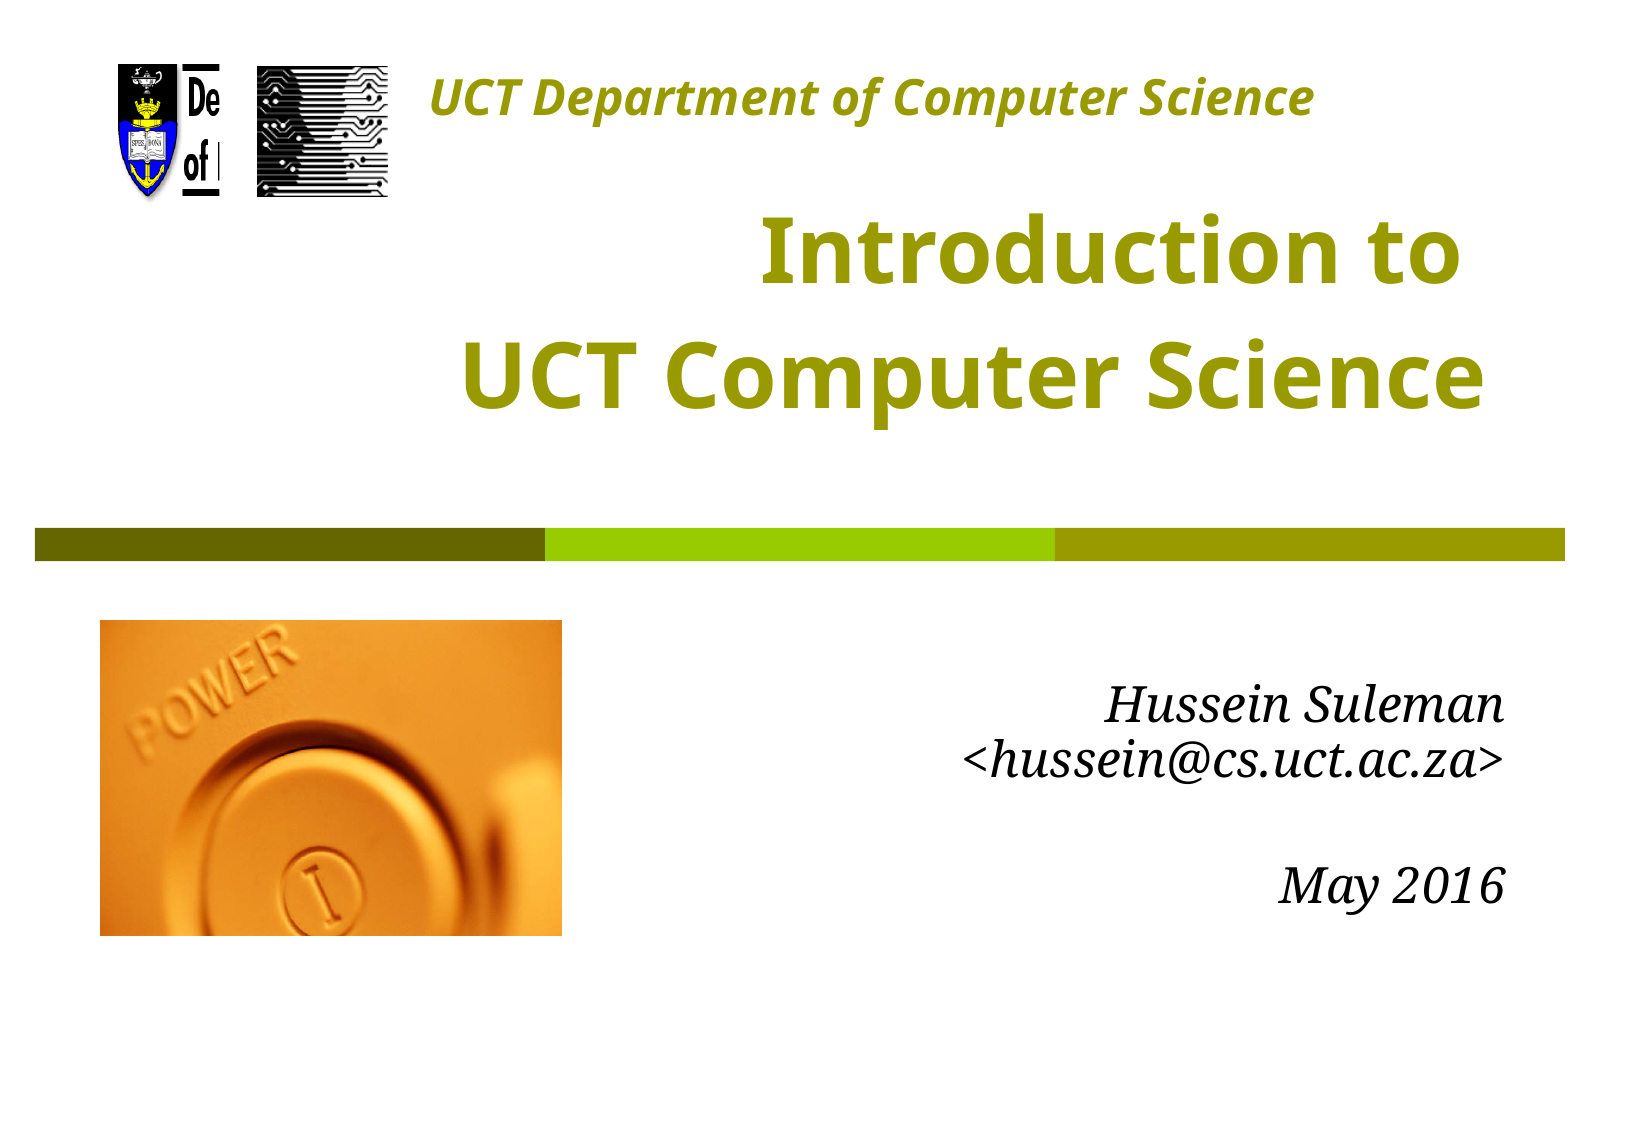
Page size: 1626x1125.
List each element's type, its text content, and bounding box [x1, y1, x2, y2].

title Introduction to UCT Computer Science [29, 119, 1503, 443]
text_box UCT Department of Computer Science [413, 88, 1489, 134]
picture [257, 66, 388, 197]
picture [118, 64, 220, 207]
list Hussein Suleman <hussein@cs.uct.ac.za> May 2016 [679, 679, 1506, 975]
picture [100, 620, 562, 936]
